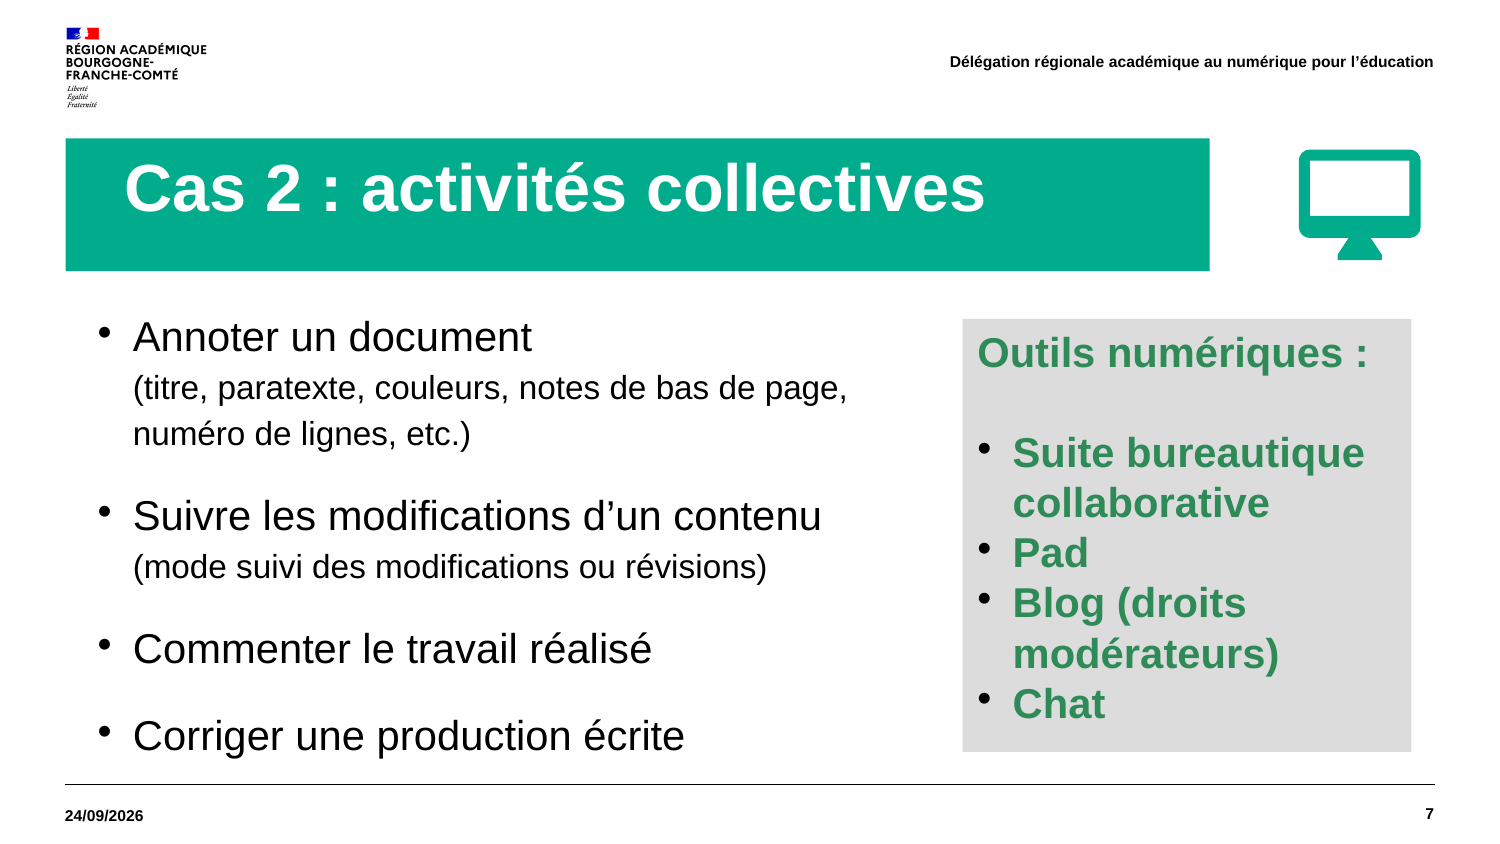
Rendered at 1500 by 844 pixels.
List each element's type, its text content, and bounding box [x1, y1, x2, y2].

text_box Délégation régionale académique au numérique pour l’éducation [470, 32, 1434, 90]
text_box Cas 2 : activités collectives [65, 138, 1210, 272]
text_box Outils numériques : Suite bureautique collaborative Pad Blog (droits modérateurs) Chat [962, 318, 1412, 752]
picture [55, 16, 218, 119]
text_box <numéro> [1333, 784, 1434, 843]
text_box 03/02/2022 [64, 786, 83, 843]
text_box Annoter un document (titre, paratexte, couleurs, notes de bas de page, numéro de lignes, etc.) Suivre les modifications d’un contenu (mode suivi des modifications ou révisions) Commenter le travail réalisé Corriger une production écrite [83, 295, 1333, 844]
